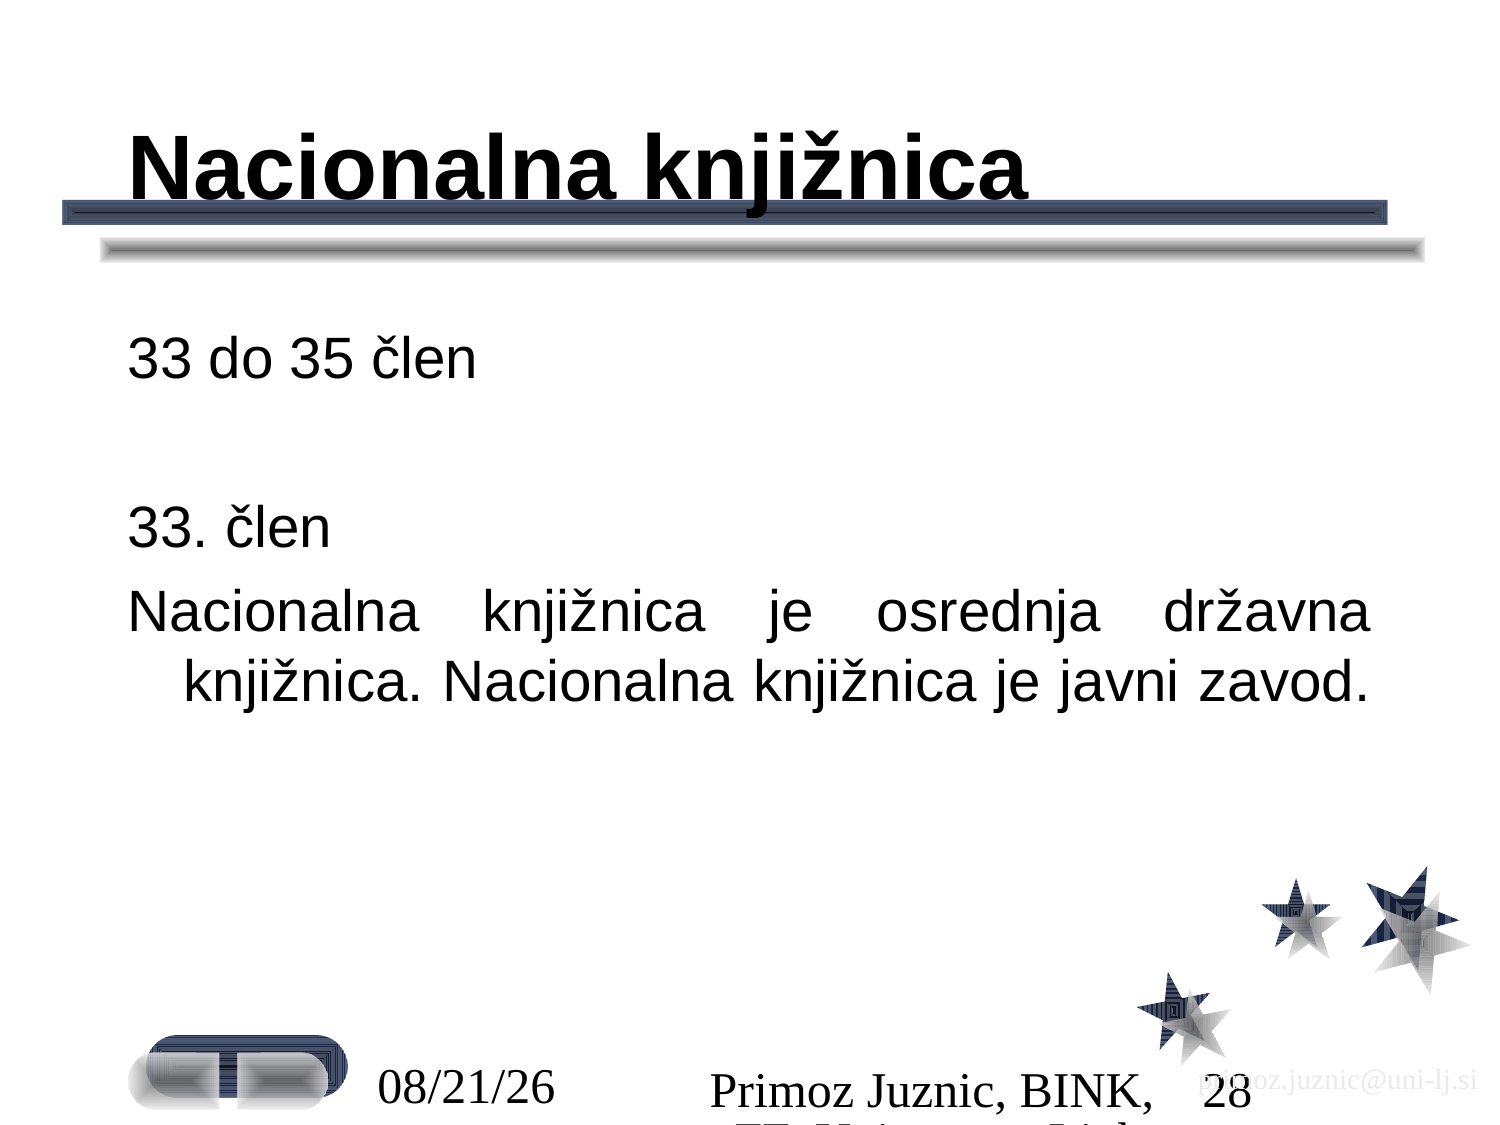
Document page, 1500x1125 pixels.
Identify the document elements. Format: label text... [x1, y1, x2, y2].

title Nacionalna knjižnica [112, 37, 1388, 225]
list 33 do 35 člen 33. člen Nacionalna knjižnica je osrednja državna knjižnica. Nacionalna knjižnica je javni zavod. [112, 312, 1388, 988]
